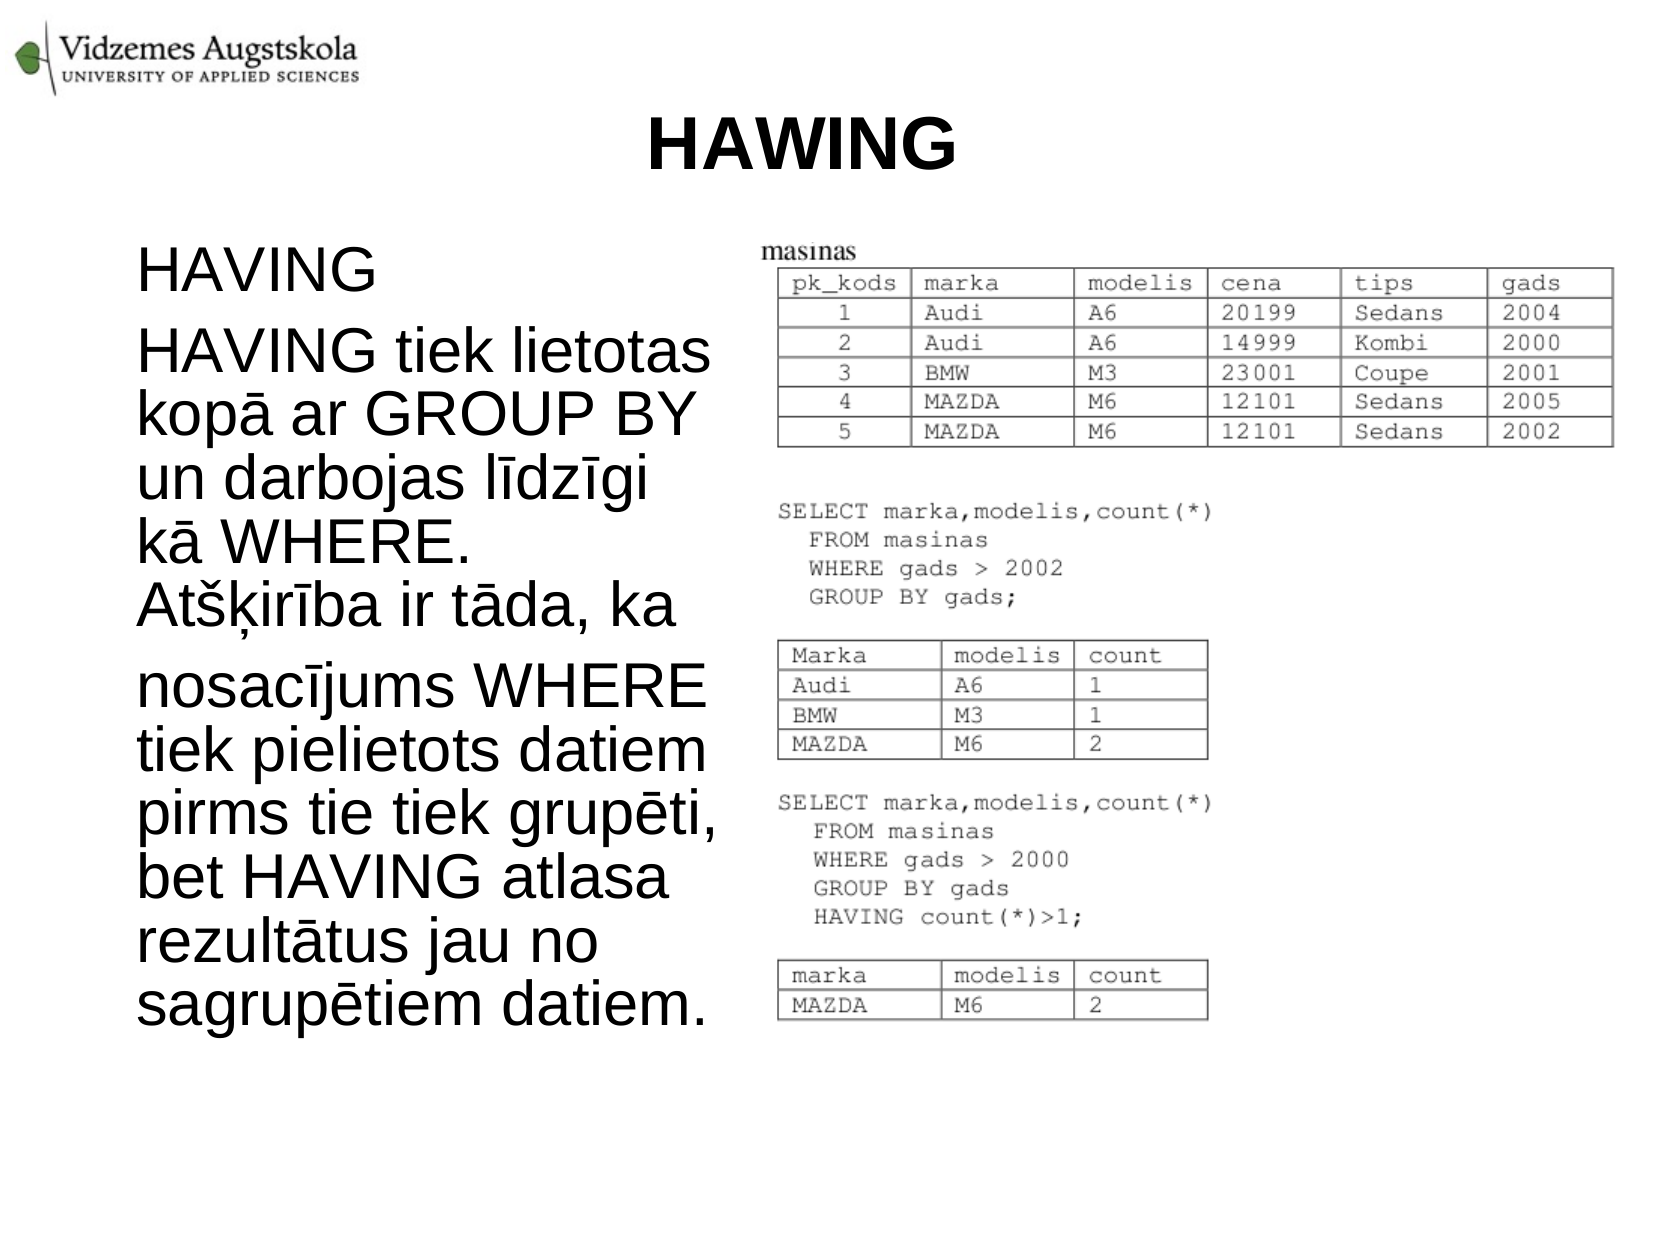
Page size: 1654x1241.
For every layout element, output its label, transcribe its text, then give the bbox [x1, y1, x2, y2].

picture [755, 242, 1622, 1026]
picture [5, 2, 368, 113]
title HAWING [94, 103, 1512, 188]
list HAVING HAVING tiek lietotas kopā ar GROUP BY un darbojas līdzīgi kā WHERE. Atšķirība ir tāda, ka nosacījums WHERE tiek pielietots datiem pirms tie tiek grupēti, bet HAVING atlasa rezultātus jau no sagrupētiem datiem. [82, 236, 721, 1107]
